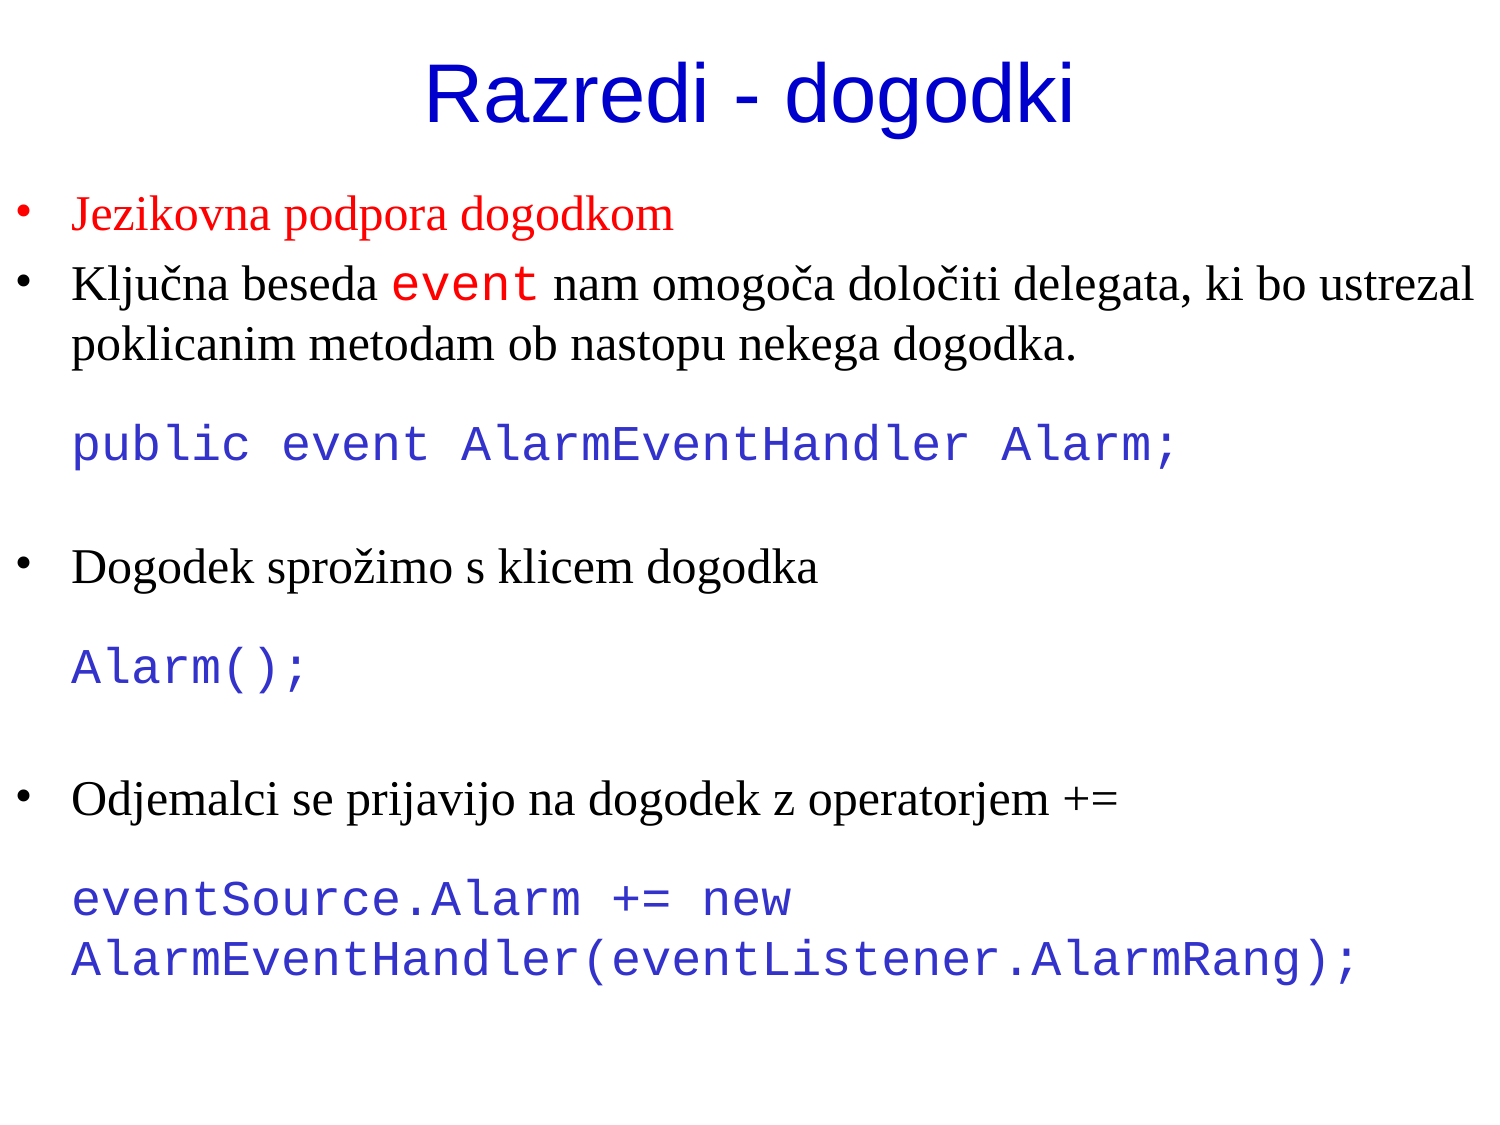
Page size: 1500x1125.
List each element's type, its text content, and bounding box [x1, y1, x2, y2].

title Razredi - dogodki [75, 0, 1426, 172]
list Jezikovna podpora dogodkom Ključna beseda event nam omogoča določiti delegata, ki bo ustrezal poklicanim metodam ob nastopu nekega dogodka. public event AlarmEventHandler Alarm; Dogodek sprožimo s klicem dogodka Alarm(); Odjemalci se prijavijo na dogodek z operatorjem += eventSource.Alarm += new AlarmEventHandler(eventListener.AlarmRang); [0, 172, 1500, 1125]
